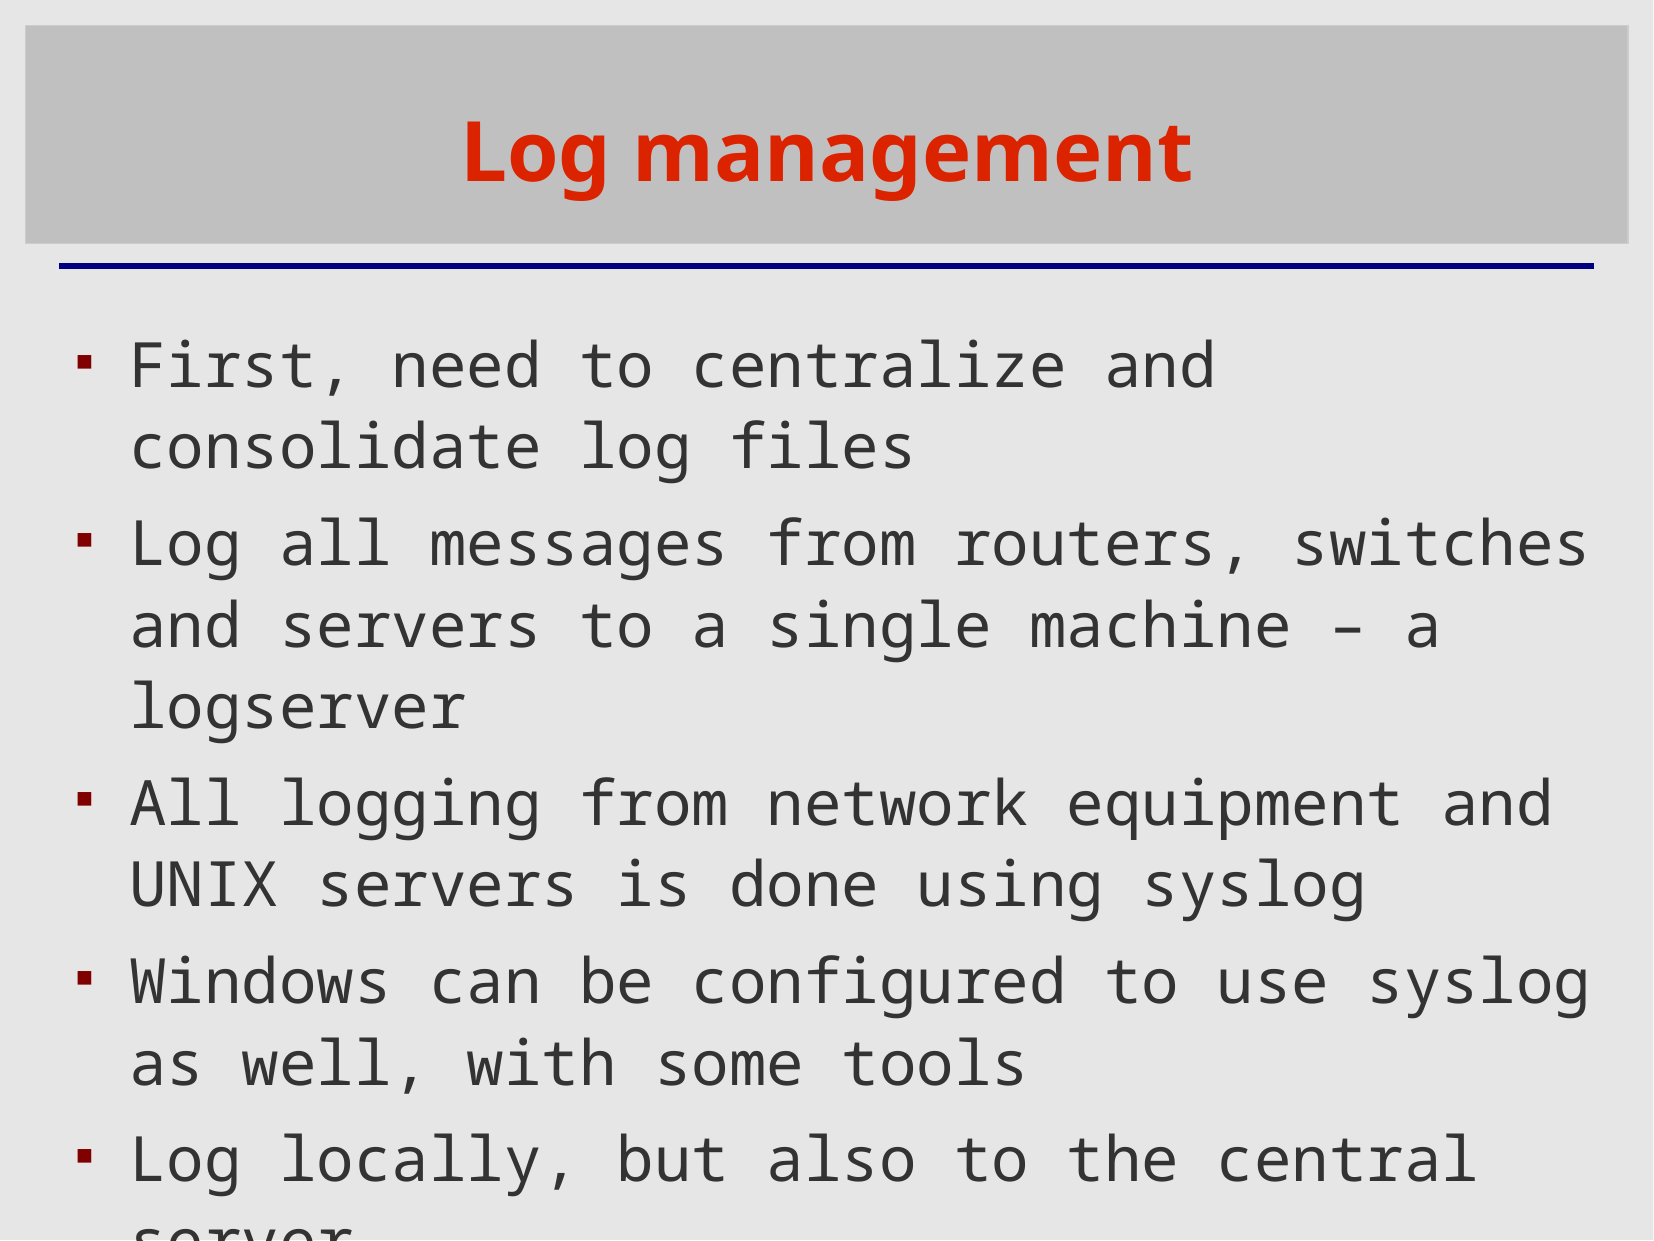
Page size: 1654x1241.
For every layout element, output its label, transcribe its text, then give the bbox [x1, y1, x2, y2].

list First, need to centralize and consolidate log files Log all messages from routers, switches and servers to a single machine – a logserver All logging from network equipment and UNIX servers is done using syslog Windows can be configured to use syslog as well, with some tools Log locally, but also to the central server [59, 322, 1594, 1162]
title Log management [121, 46, 1534, 253]
